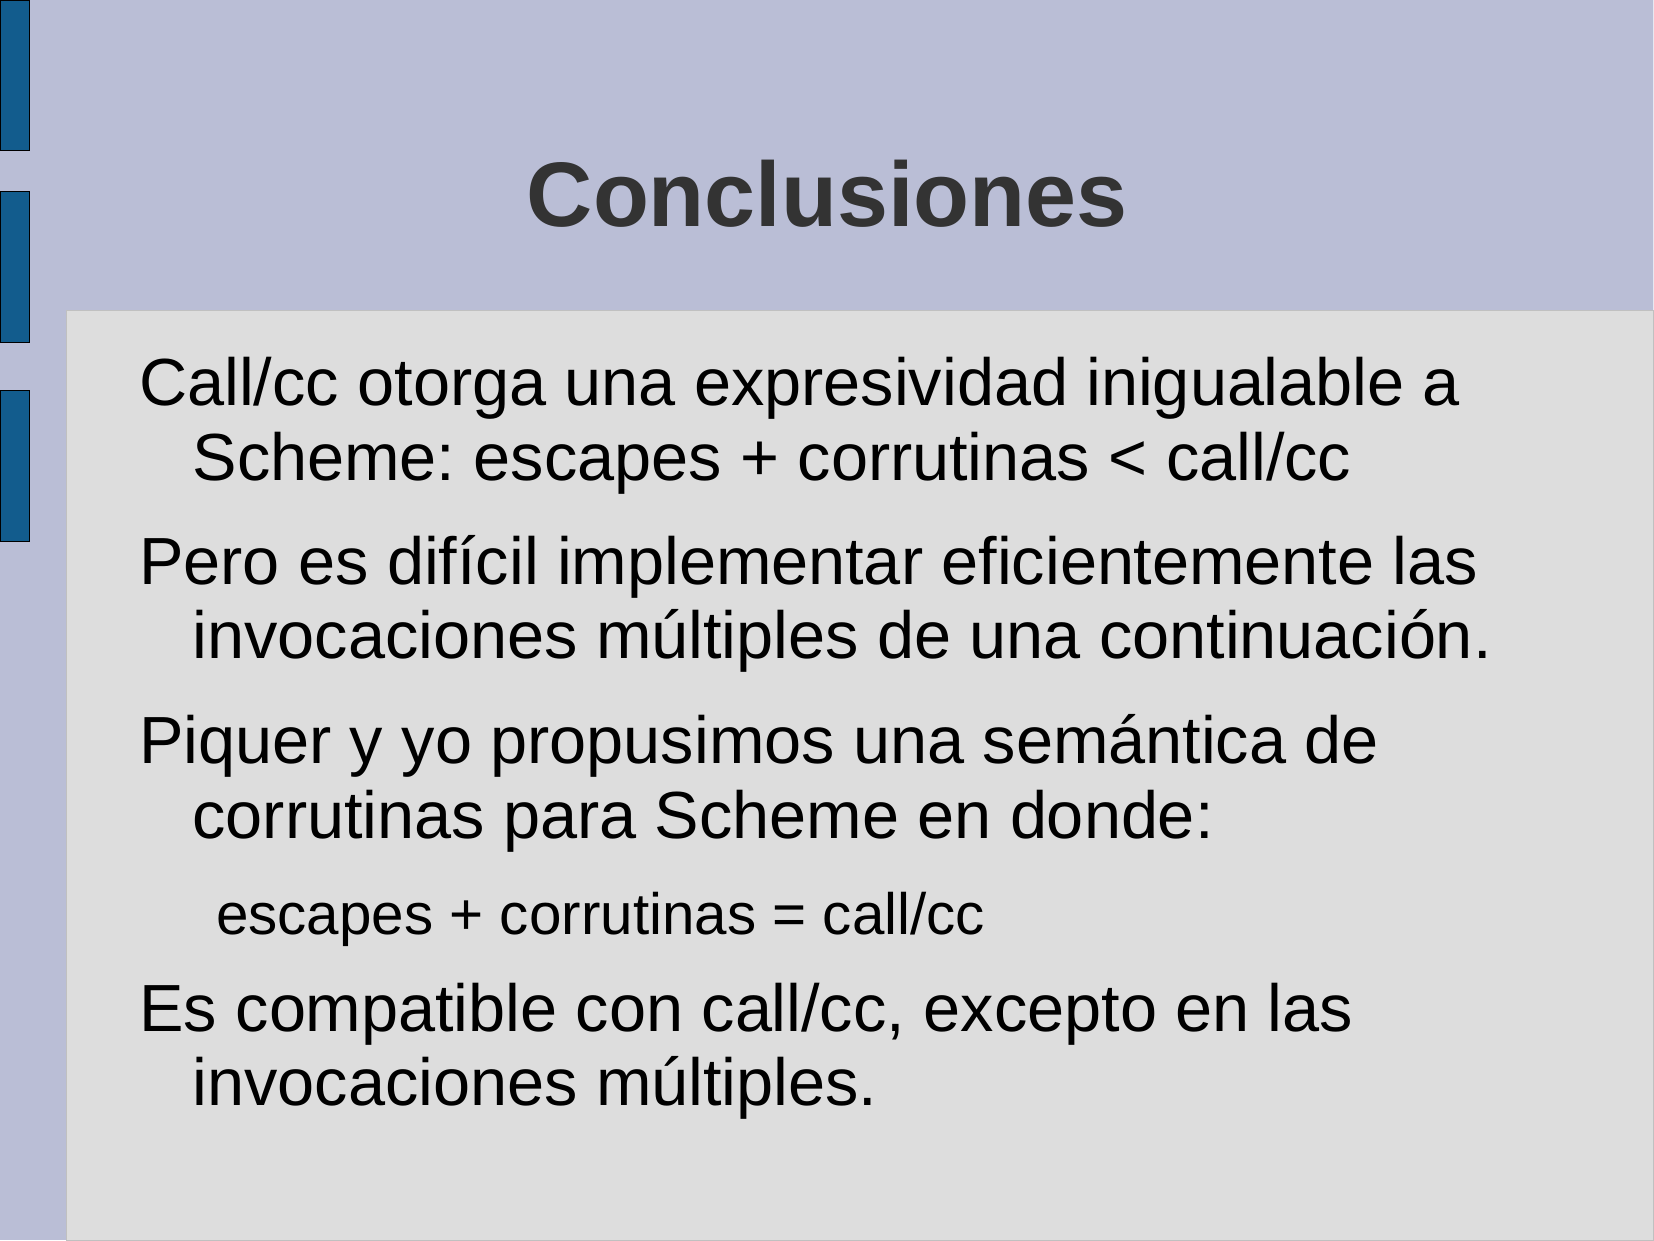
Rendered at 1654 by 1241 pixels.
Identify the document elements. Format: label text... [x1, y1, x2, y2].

title Conclusiones [121, 98, 1534, 291]
list Call/cc otorga una expresividad inigualable a Scheme: escapes + corrutinas < call/cc Pero es difícil implementar eficientemente las invocaciones múltiples de una continuación. Piquer y yo propusimos una semántica de corrutinas para Scheme en donde: escapes + corrutinas = call/cc Es compatible con call/cc, excepto en las invocaciones múltiples. [121, 344, 1534, 1120]
